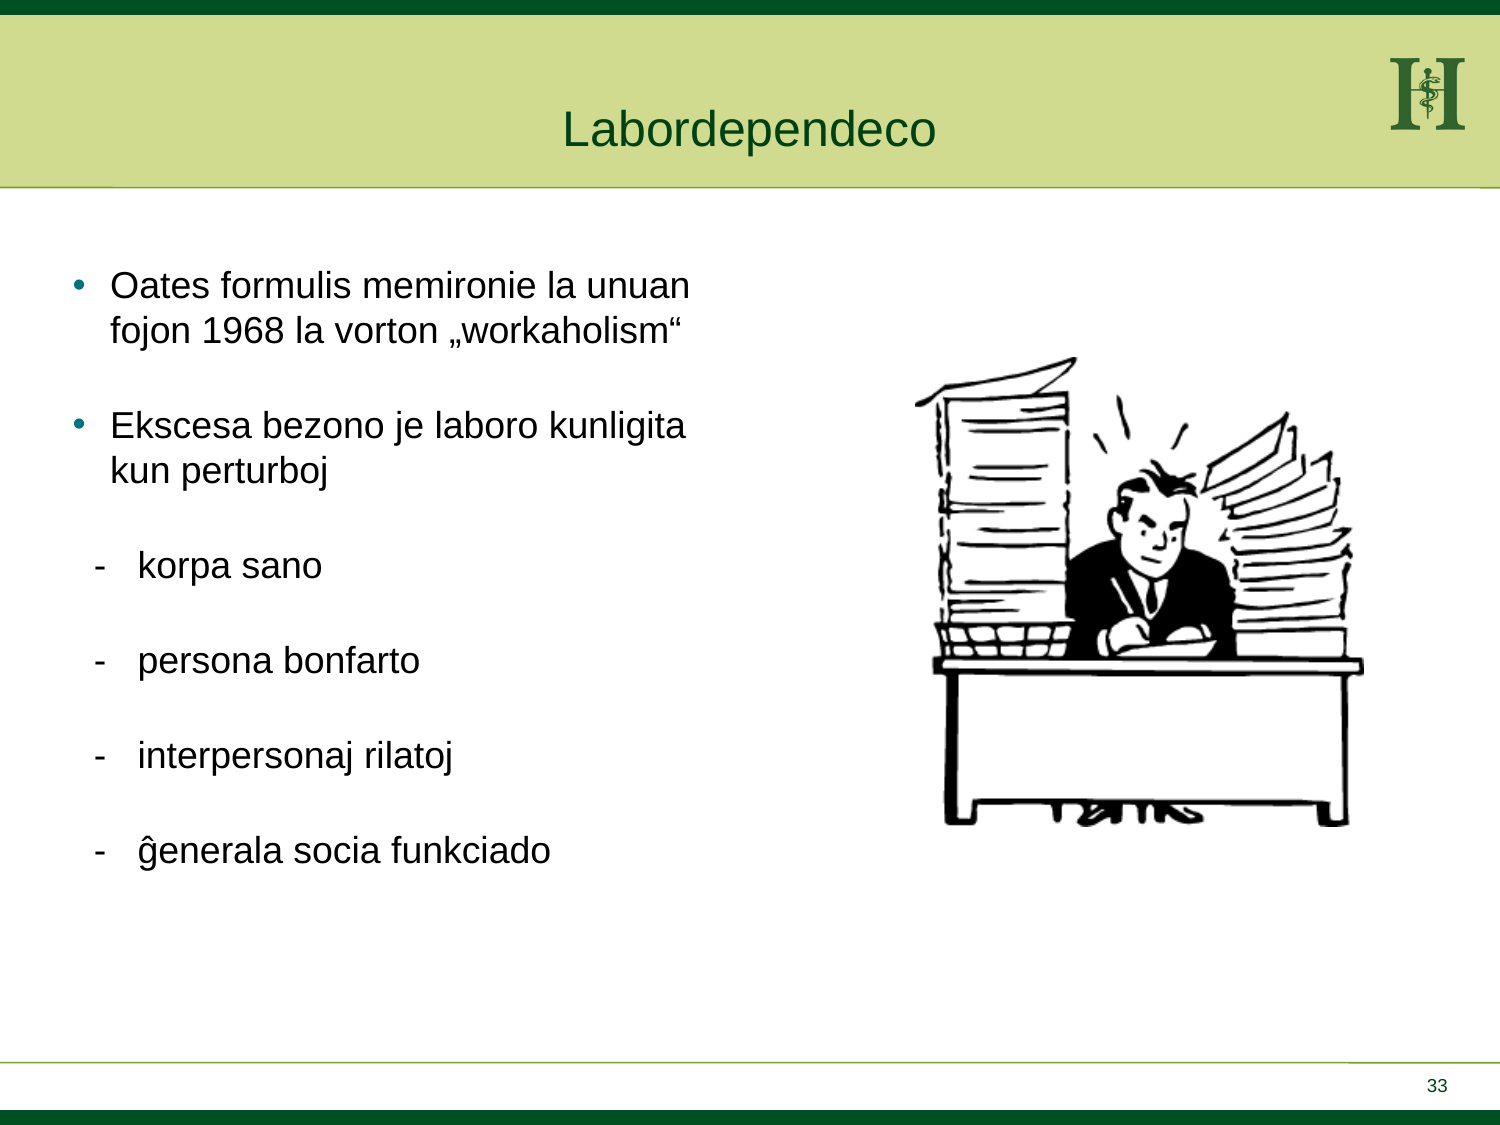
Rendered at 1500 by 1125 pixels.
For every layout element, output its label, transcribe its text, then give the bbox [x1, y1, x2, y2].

picture [915, 357, 1364, 827]
list Oates formulis memironie la unuan fojon 1968 la vorton „workaholism“ Ekscesa bezono je laboro kunligita kun perturboj - korpa sano - persona bonfarto - interpersonaj rilatoj - ĝenerala socia funkciado [57, 253, 739, 1125]
title Labordependeco [53, 0, 1447, 165]
picture [0, 15, 1500, 186]
